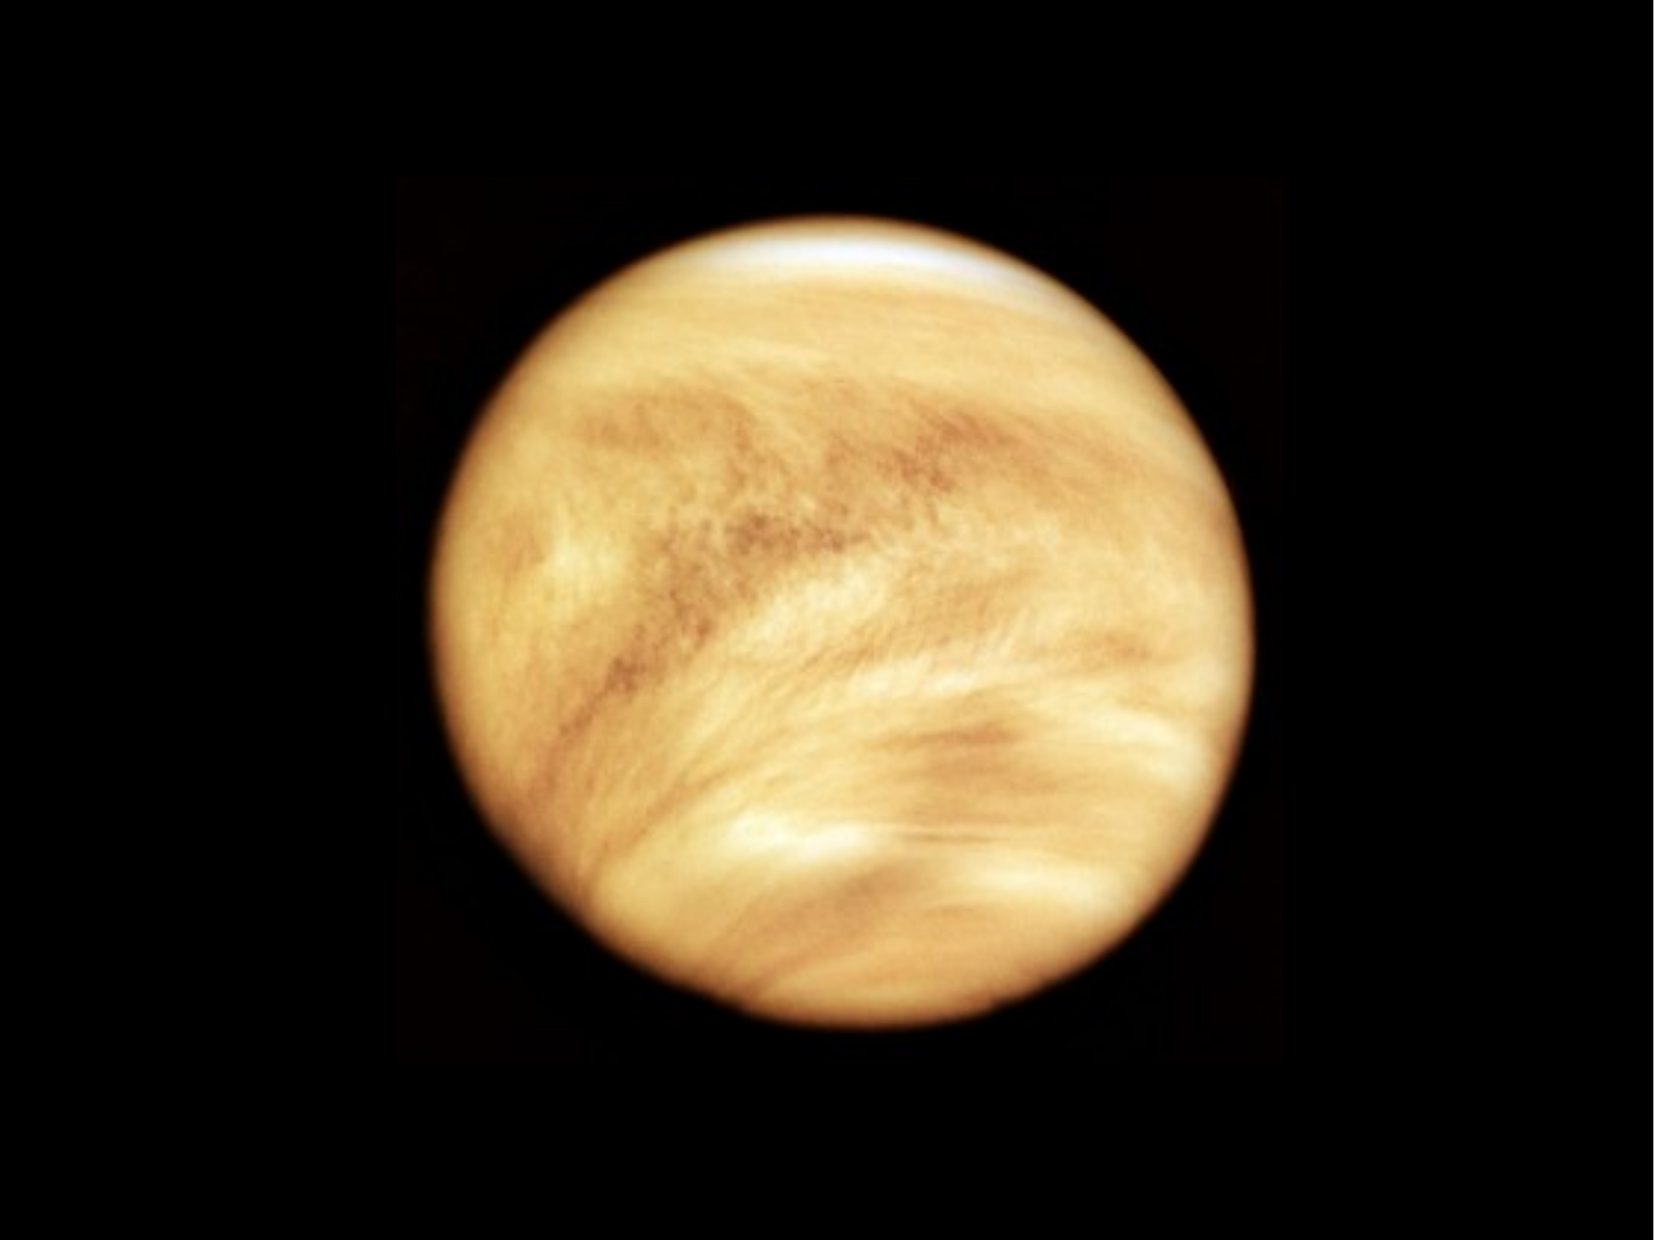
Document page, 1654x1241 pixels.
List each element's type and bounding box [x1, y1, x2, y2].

picture [396, 177, 1283, 1063]
